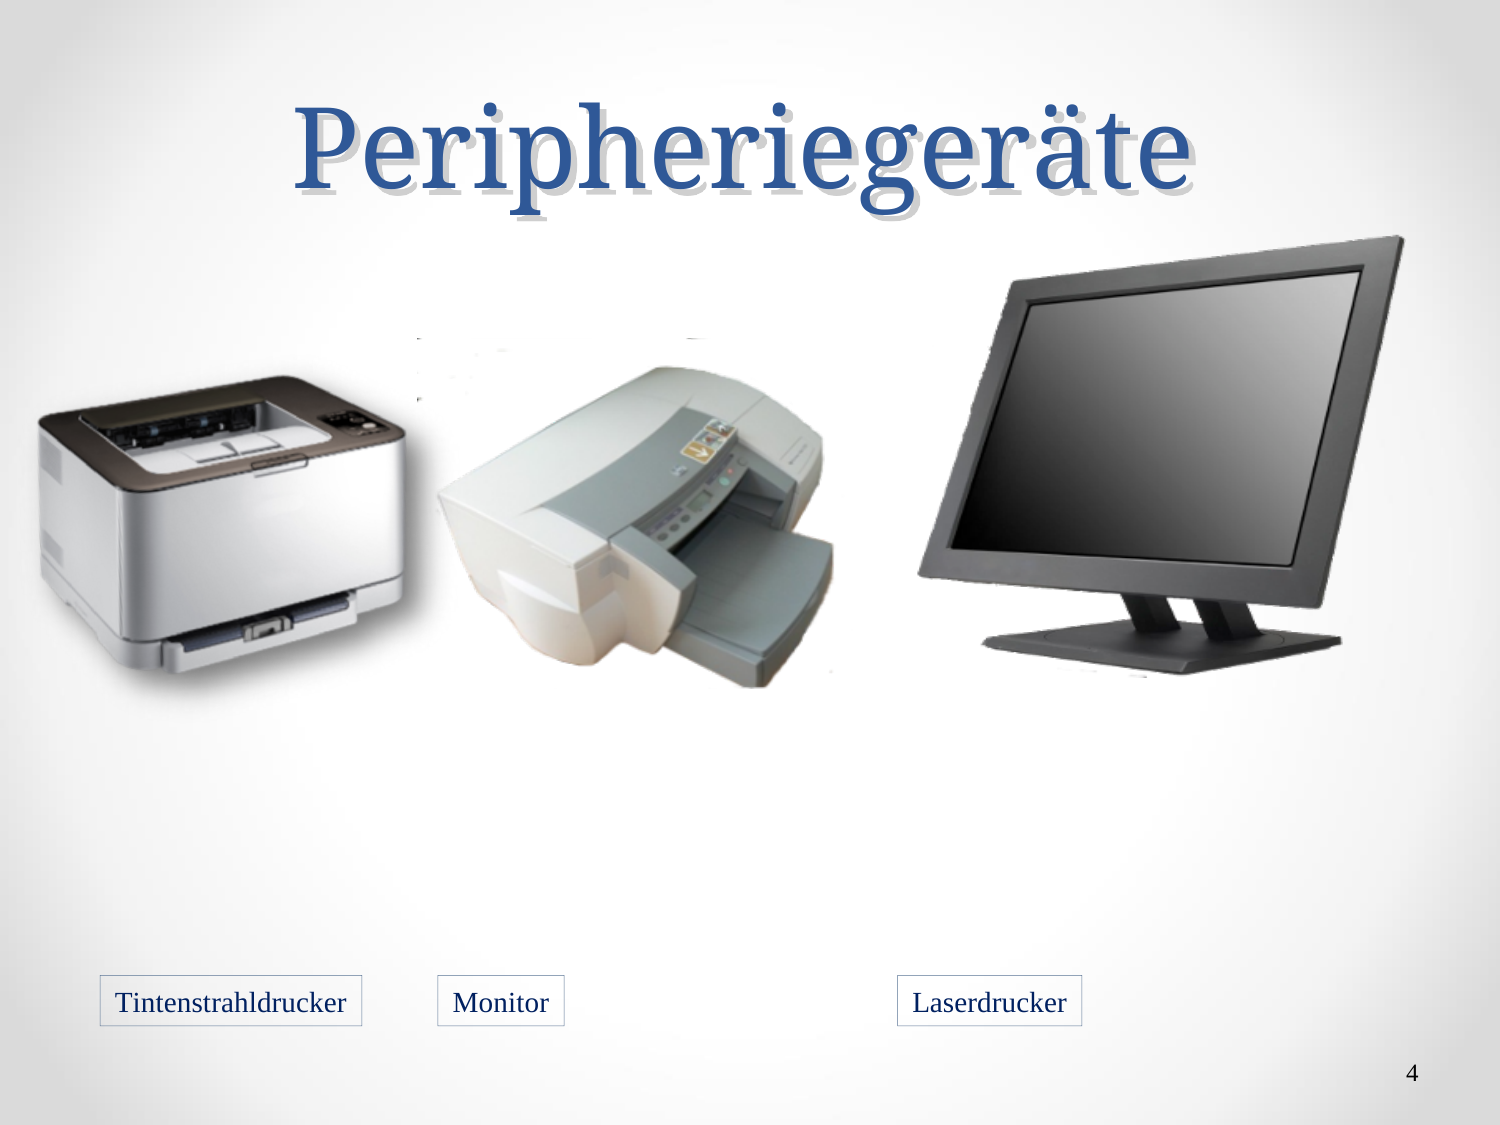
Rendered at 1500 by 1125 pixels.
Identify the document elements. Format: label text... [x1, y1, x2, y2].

title Peripheriegeräte [68, 82, 1419, 219]
picture [0, 0, 1500, 1125]
text_box Monitor [437, 975, 565, 1026]
text_box Tintenstrahldrucker [100, 975, 362, 1026]
text_box Laserdrucker [897, 975, 1082, 1026]
text_box <Foliennummer> [1401, 1042, 1494, 1103]
